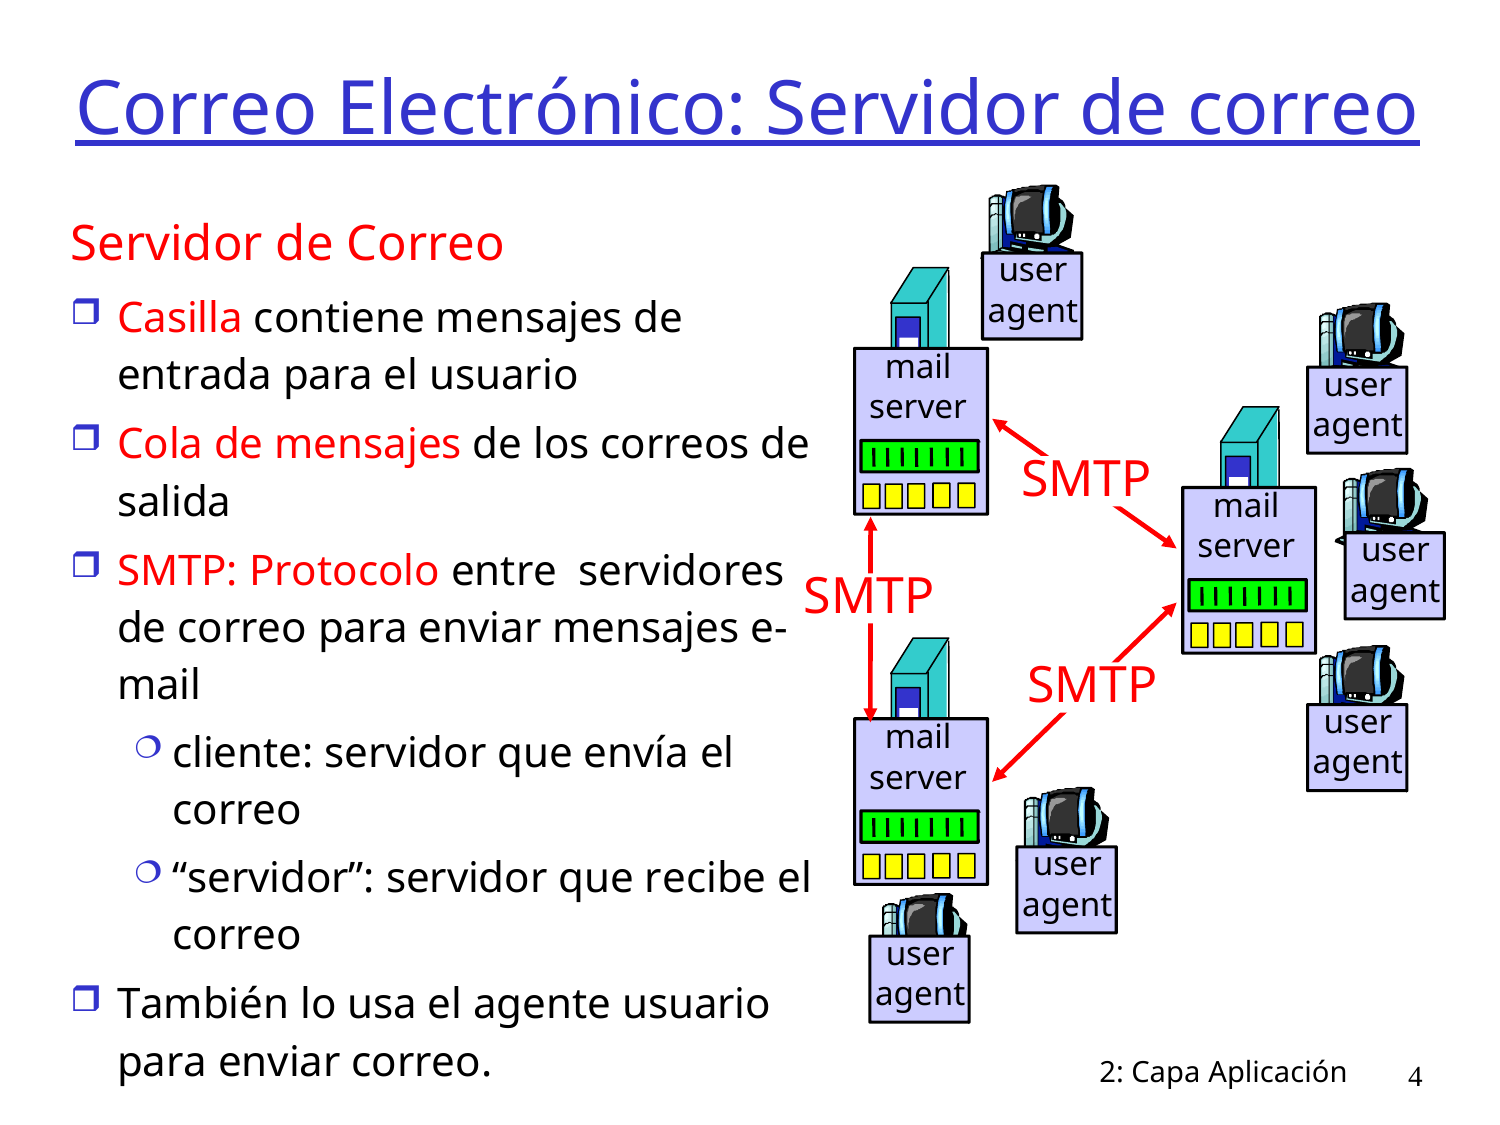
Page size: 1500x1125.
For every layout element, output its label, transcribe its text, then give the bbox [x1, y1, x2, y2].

text_box [1182, 487, 1316, 654]
text_box [988, 188, 1074, 245]
text_box user agent [972, 245, 1094, 337]
text_box user agent [1297, 697, 1419, 789]
text_box [890, 267, 949, 341]
title Correo Electrónico: Servidor de correo [75, 23, 1426, 188]
text_box mail server [854, 341, 983, 434]
text_box [854, 718, 988, 885]
text_box SMTP [1006, 445, 1167, 515]
text_box [854, 348, 988, 515]
text_box mail server [854, 712, 983, 804]
text_box SMTP [821, 562, 950, 632]
text_box SMTP [1012, 651, 1174, 721]
text_box [882, 893, 968, 928]
text_box user agent [860, 928, 981, 1021]
text_box user agent [1007, 839, 1128, 931]
text_box mail server [1182, 480, 1311, 573]
list Servidor de Correo Casilla contiene mensajes de entrada para el usuario Cola de mensajes de los correos de salida SMTP: Protocolo entre servidores de correo para enviar mensajes e-mail cliente: servidor que envía el correo “servidor”: servidor que recibe el correo También lo usa el agente usuario para enviar correo. [70, 208, 821, 1095]
text_box user agent [1297, 359, 1419, 452]
text_box [1319, 645, 1405, 697]
text_box [1220, 406, 1279, 480]
text_box [890, 638, 949, 712]
text_box [1342, 467, 1429, 525]
text_box [1319, 302, 1405, 359]
text_box [1023, 786, 1110, 839]
text_box user agent [1335, 525, 1456, 617]
